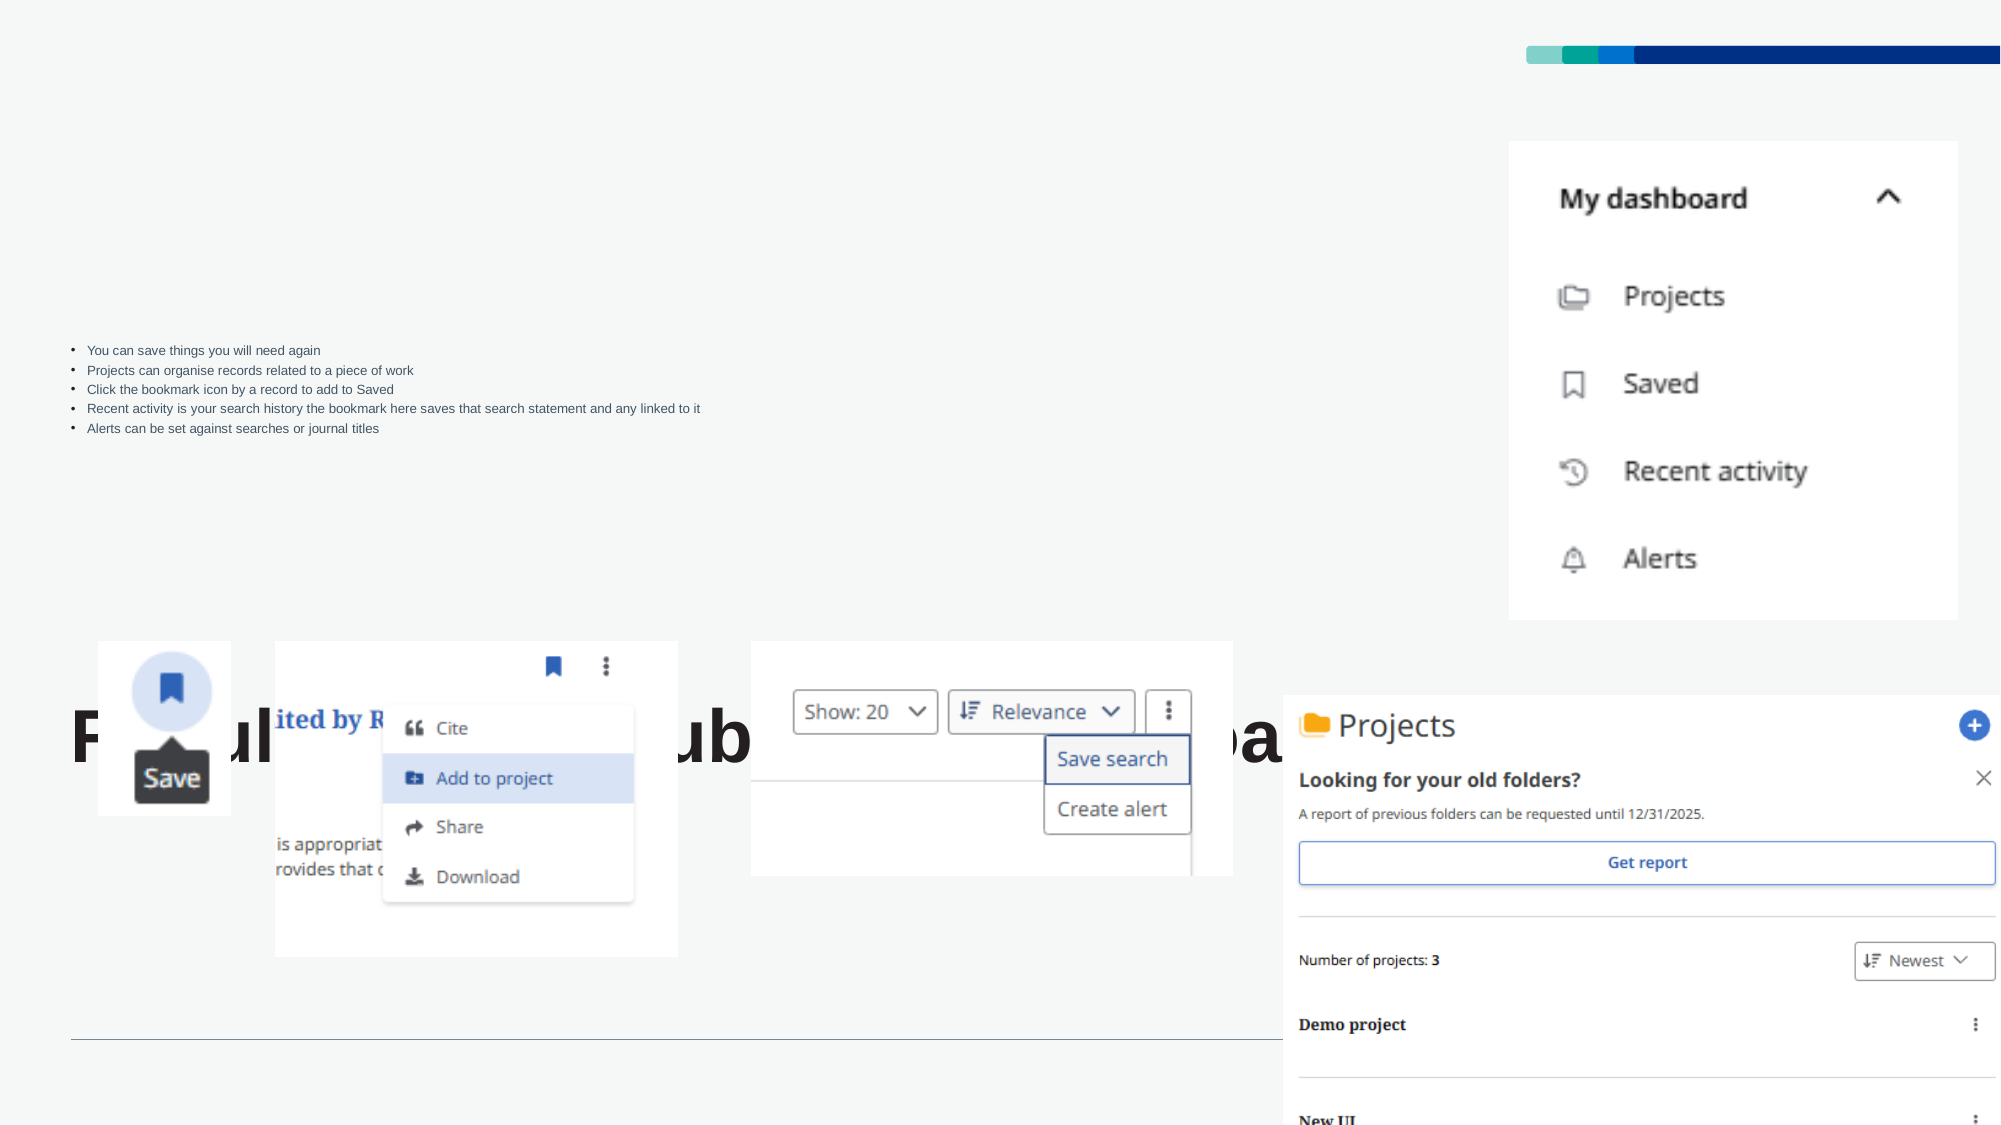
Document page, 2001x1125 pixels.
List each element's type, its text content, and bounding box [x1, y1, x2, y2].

picture [751, 641, 1233, 876]
picture [98, 641, 231, 816]
list You can save things you will need again Projects can organise records related to a piece of work Click the bookmark icon by a record to add to Saved Recent activity is your search history the bookmark here saves that search statement and any linked to it Alerts can be set against searches or journal titles [70, 239, 1468, 816]
picture [1283, 695, 2000, 1125]
picture [1509, 141, 1958, 620]
title Results on the Hub – my Dashboard [70, 70, 1942, 213]
picture [275, 641, 678, 957]
